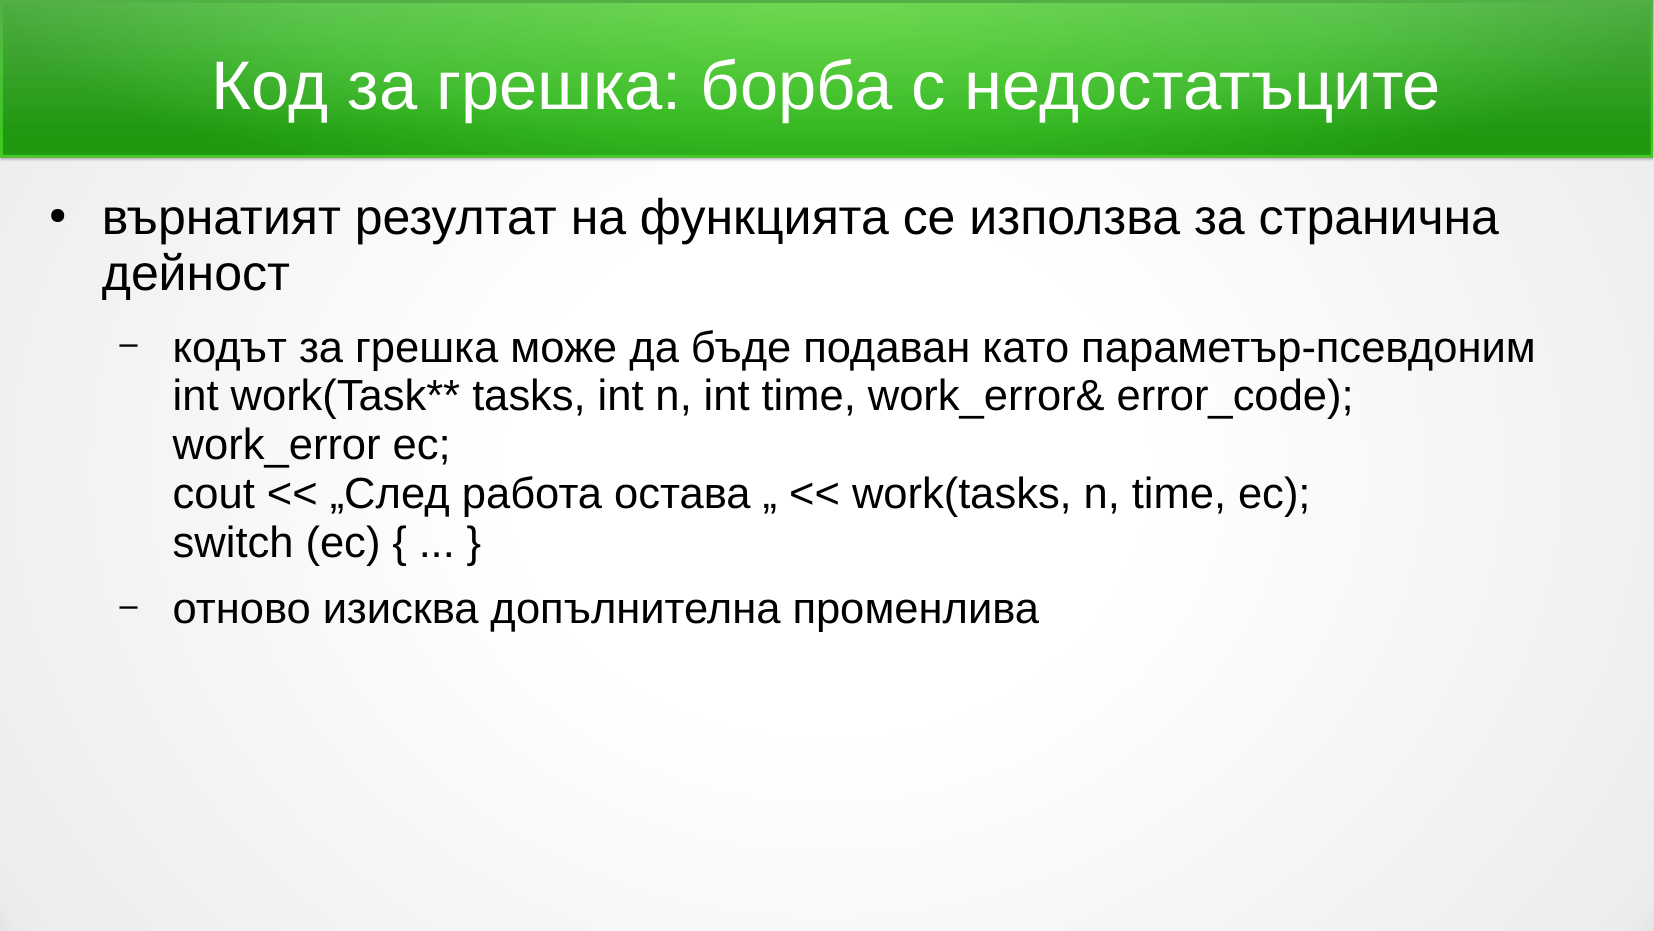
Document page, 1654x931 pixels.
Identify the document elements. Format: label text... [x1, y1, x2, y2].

title Код за грешка: борба с недостатъците [82, 37, 1571, 135]
list върнатият резултат на функцията се използва за странична дейност кодът за грешка може да бъде подаван като параметър-псевдоним int work(Task** tasks, int n, int time, work_error& error_code); work_error ec; cout << „След работа остава „ << work(tasks, n, time, ec); switch (ec) { ... } отново изисква допълнителна променлива [31, 188, 1619, 910]
